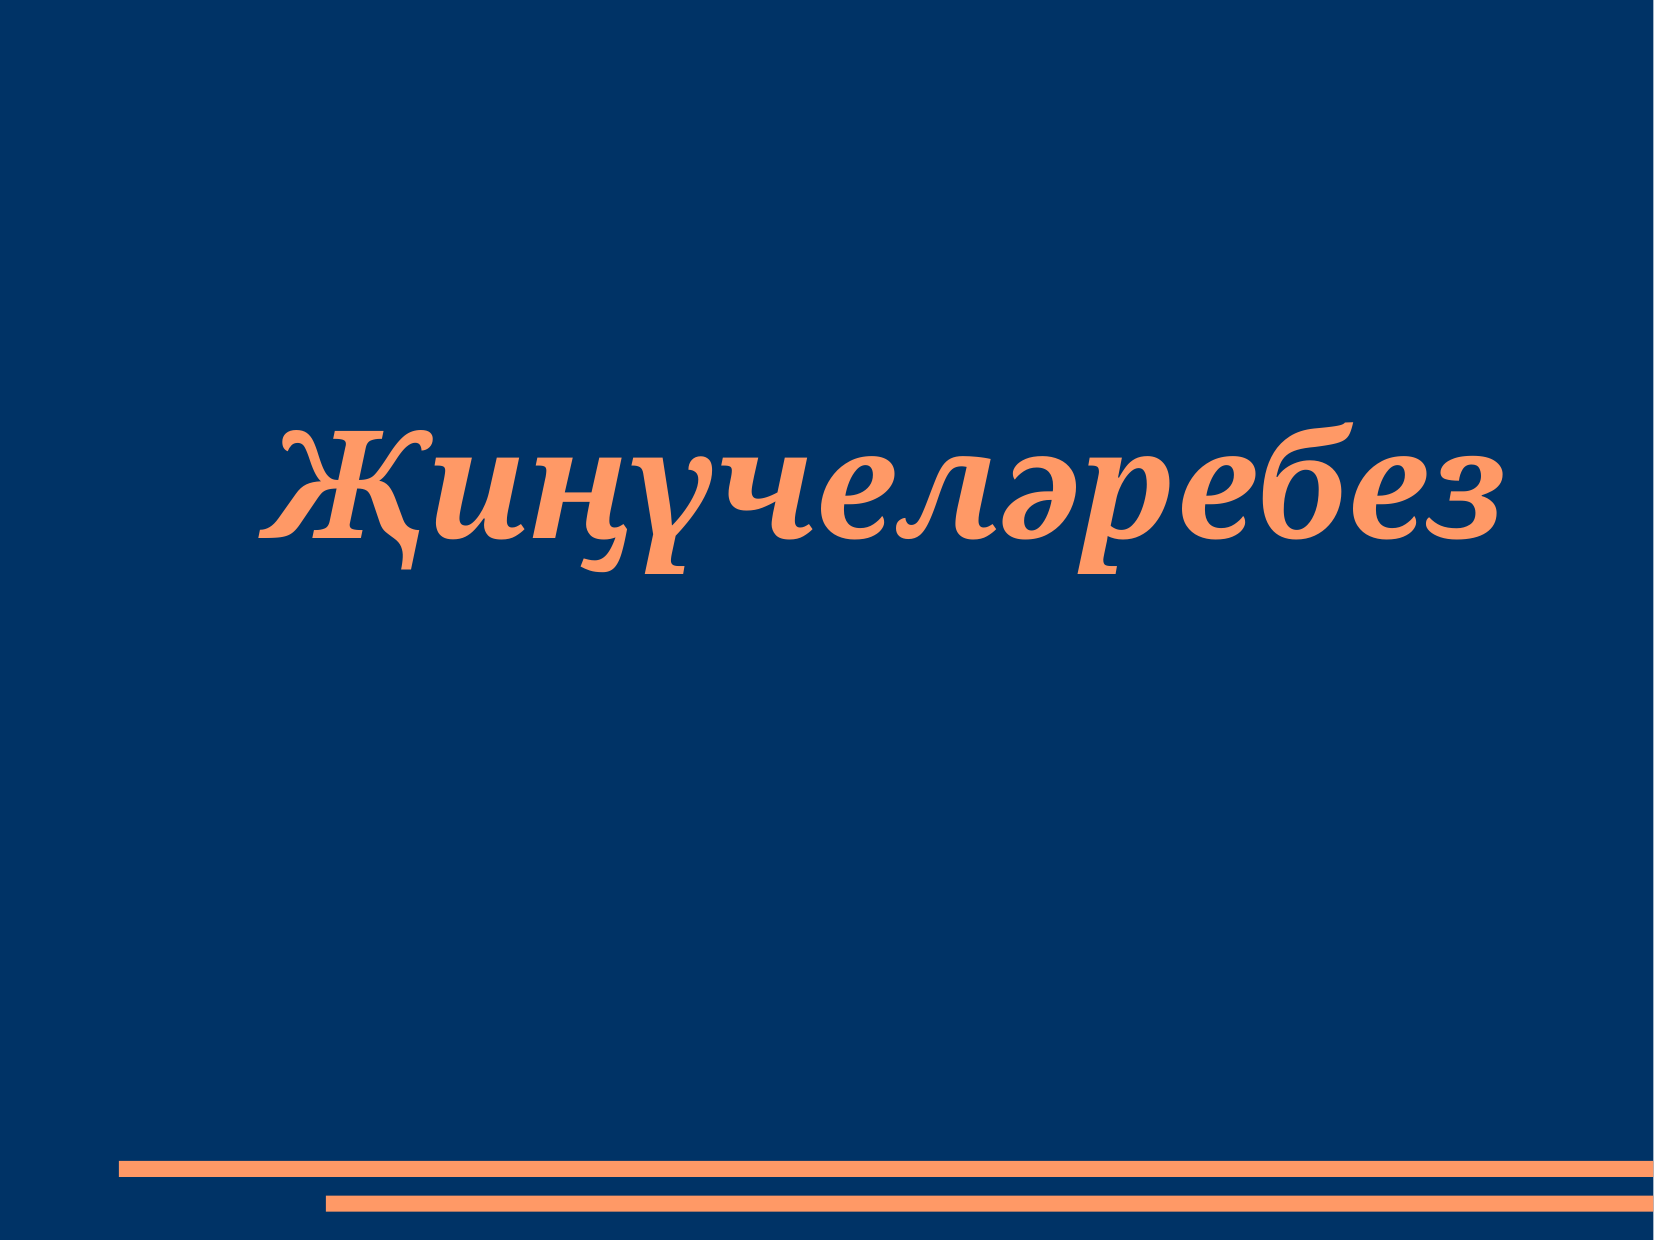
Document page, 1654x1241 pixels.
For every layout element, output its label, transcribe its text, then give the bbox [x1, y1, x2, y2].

title Җиңүчеләребез [182, 376, 1595, 584]
